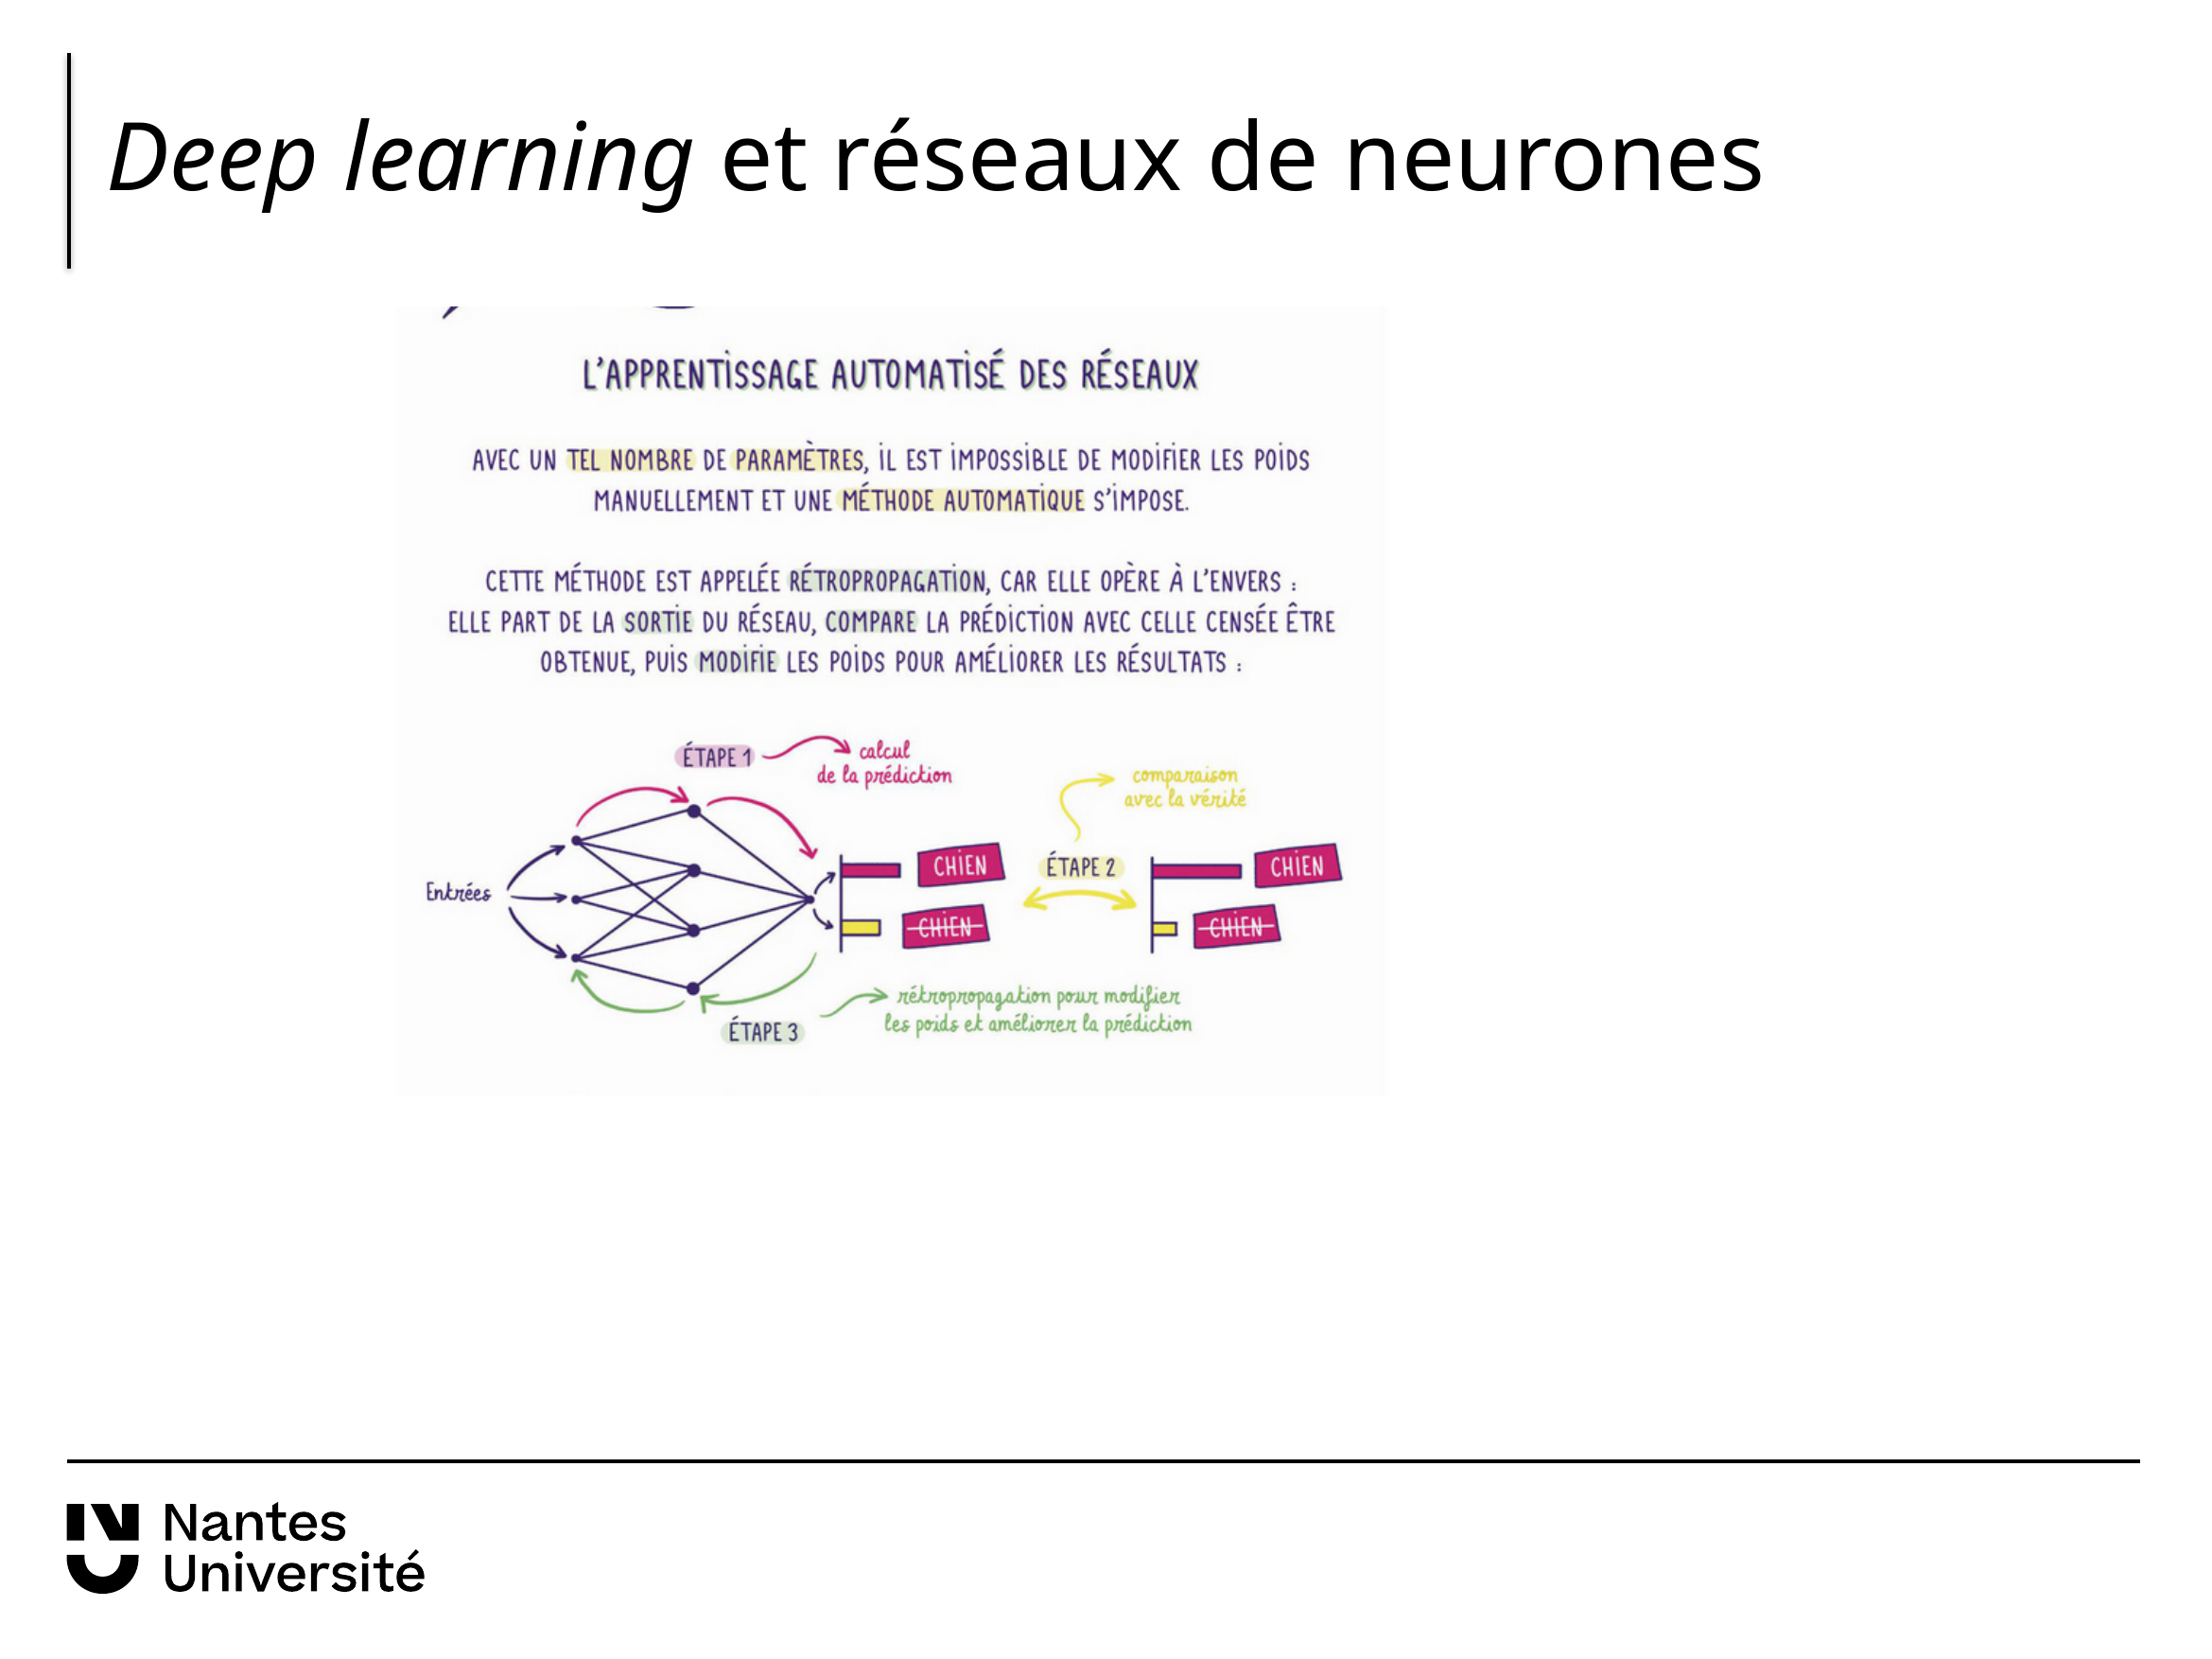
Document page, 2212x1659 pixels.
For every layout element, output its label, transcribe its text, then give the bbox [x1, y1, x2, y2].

picture [373, 306, 1458, 1115]
title Deep learning et réseaux de neurones [106, 89, 2029, 219]
